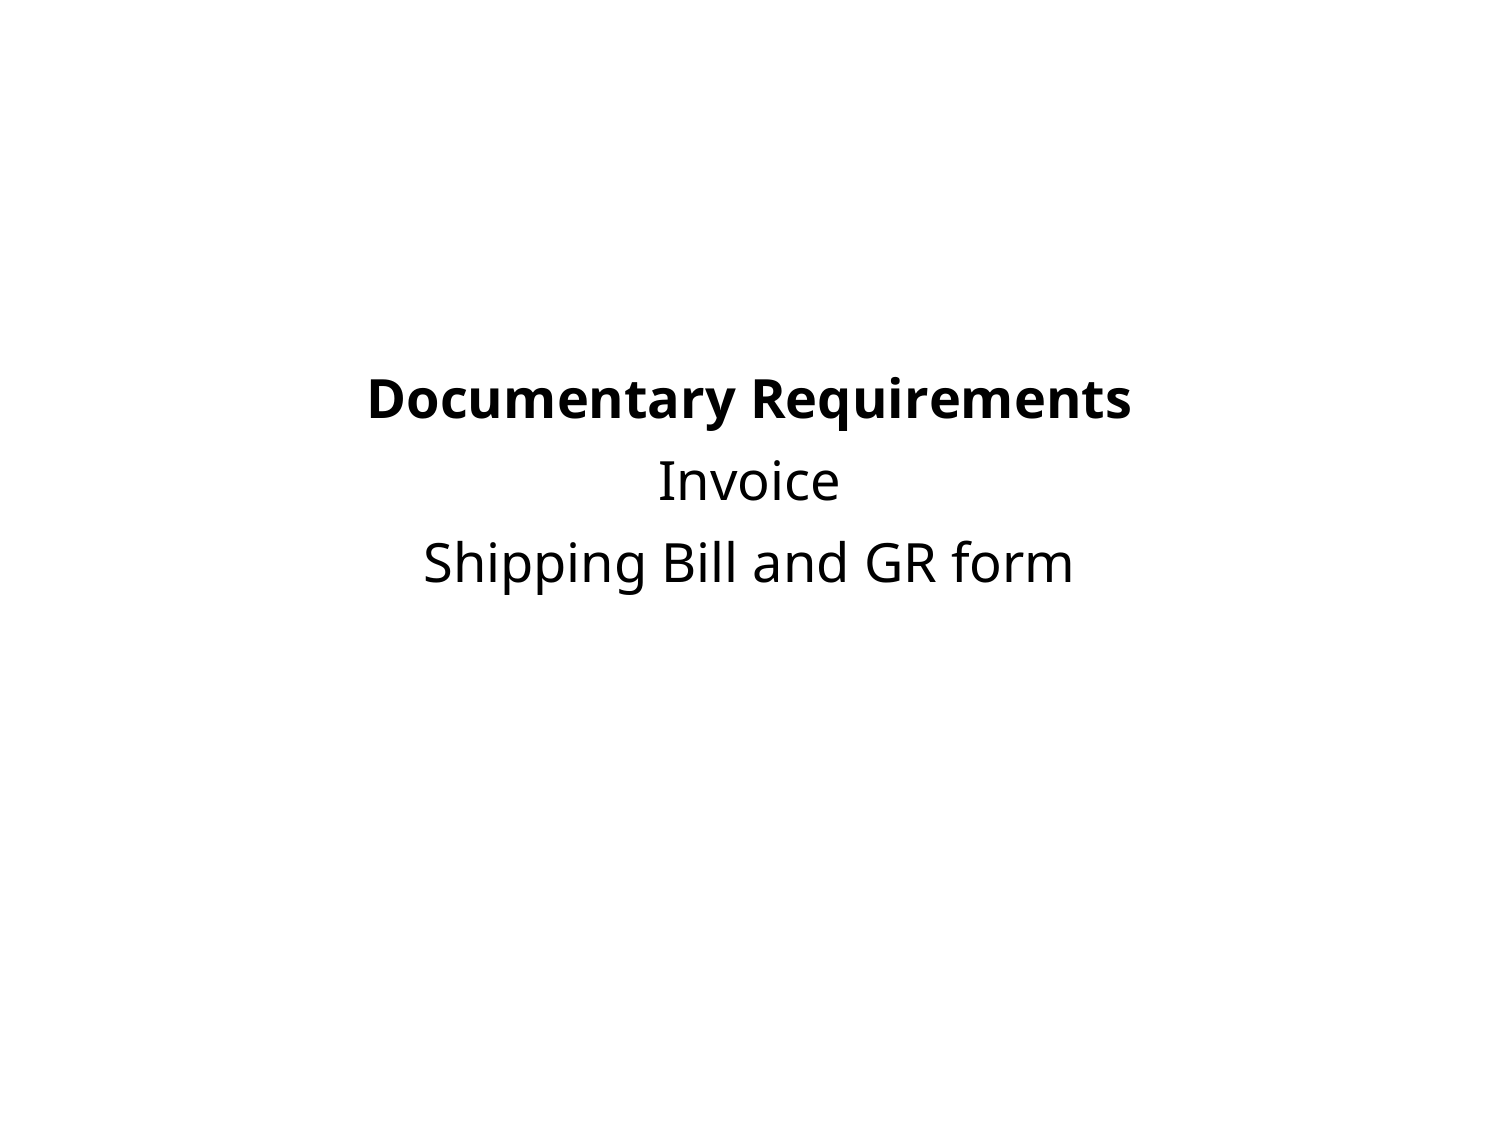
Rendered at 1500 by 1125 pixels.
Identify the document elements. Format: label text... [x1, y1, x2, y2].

subtitle Documentary Requirements Invoice Shipping Bill and GR form [75, 45, 1425, 914]
